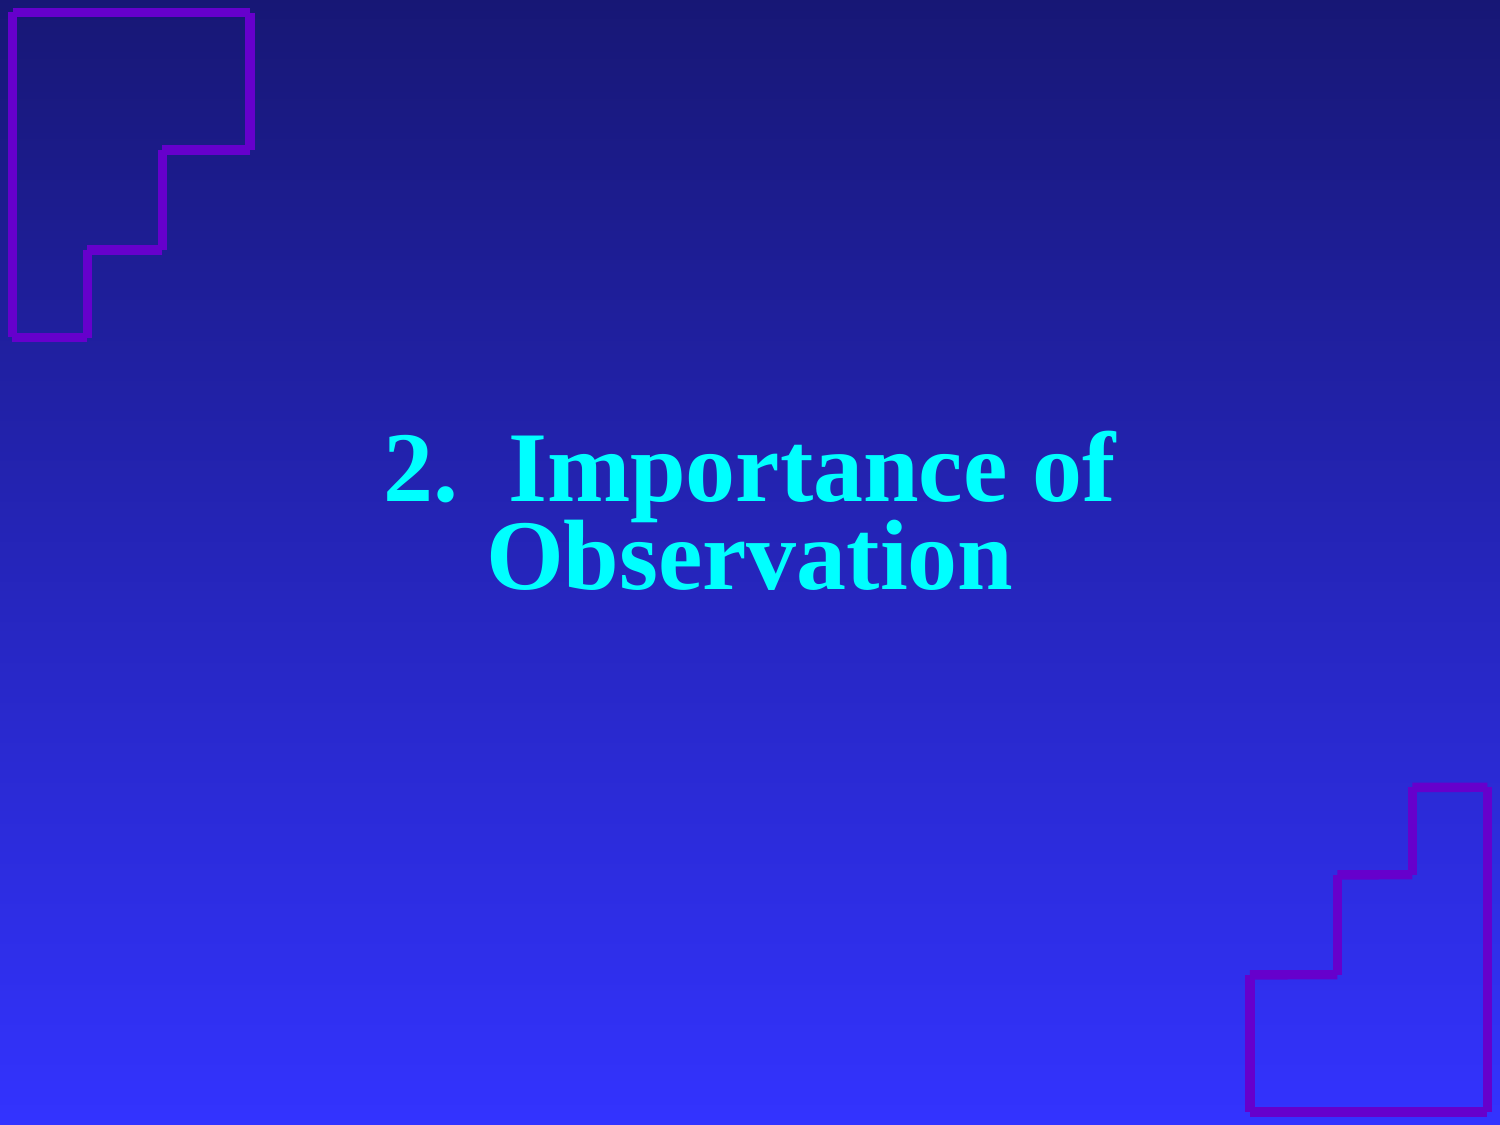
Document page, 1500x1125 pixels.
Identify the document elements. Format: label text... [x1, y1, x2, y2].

title 2. Importance of Observation [112, 411, 1388, 626]
